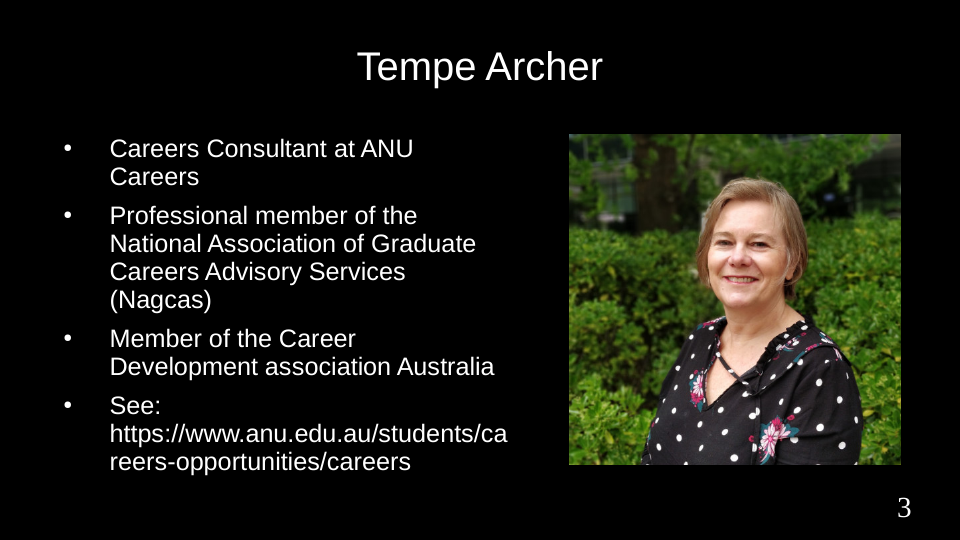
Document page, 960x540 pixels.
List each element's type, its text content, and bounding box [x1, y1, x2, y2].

list Careers Consultant at ANU Careers Professional member of the National Association of Graduate Careers Advisory Services (Nagcas) Member of the Career Development association Australia See: https://www.anu.edu.au/students/careers-opportunities/careers [47, 134, 511, 481]
title Tempe Archer [47, 21, 912, 112]
picture [569, 134, 901, 466]
